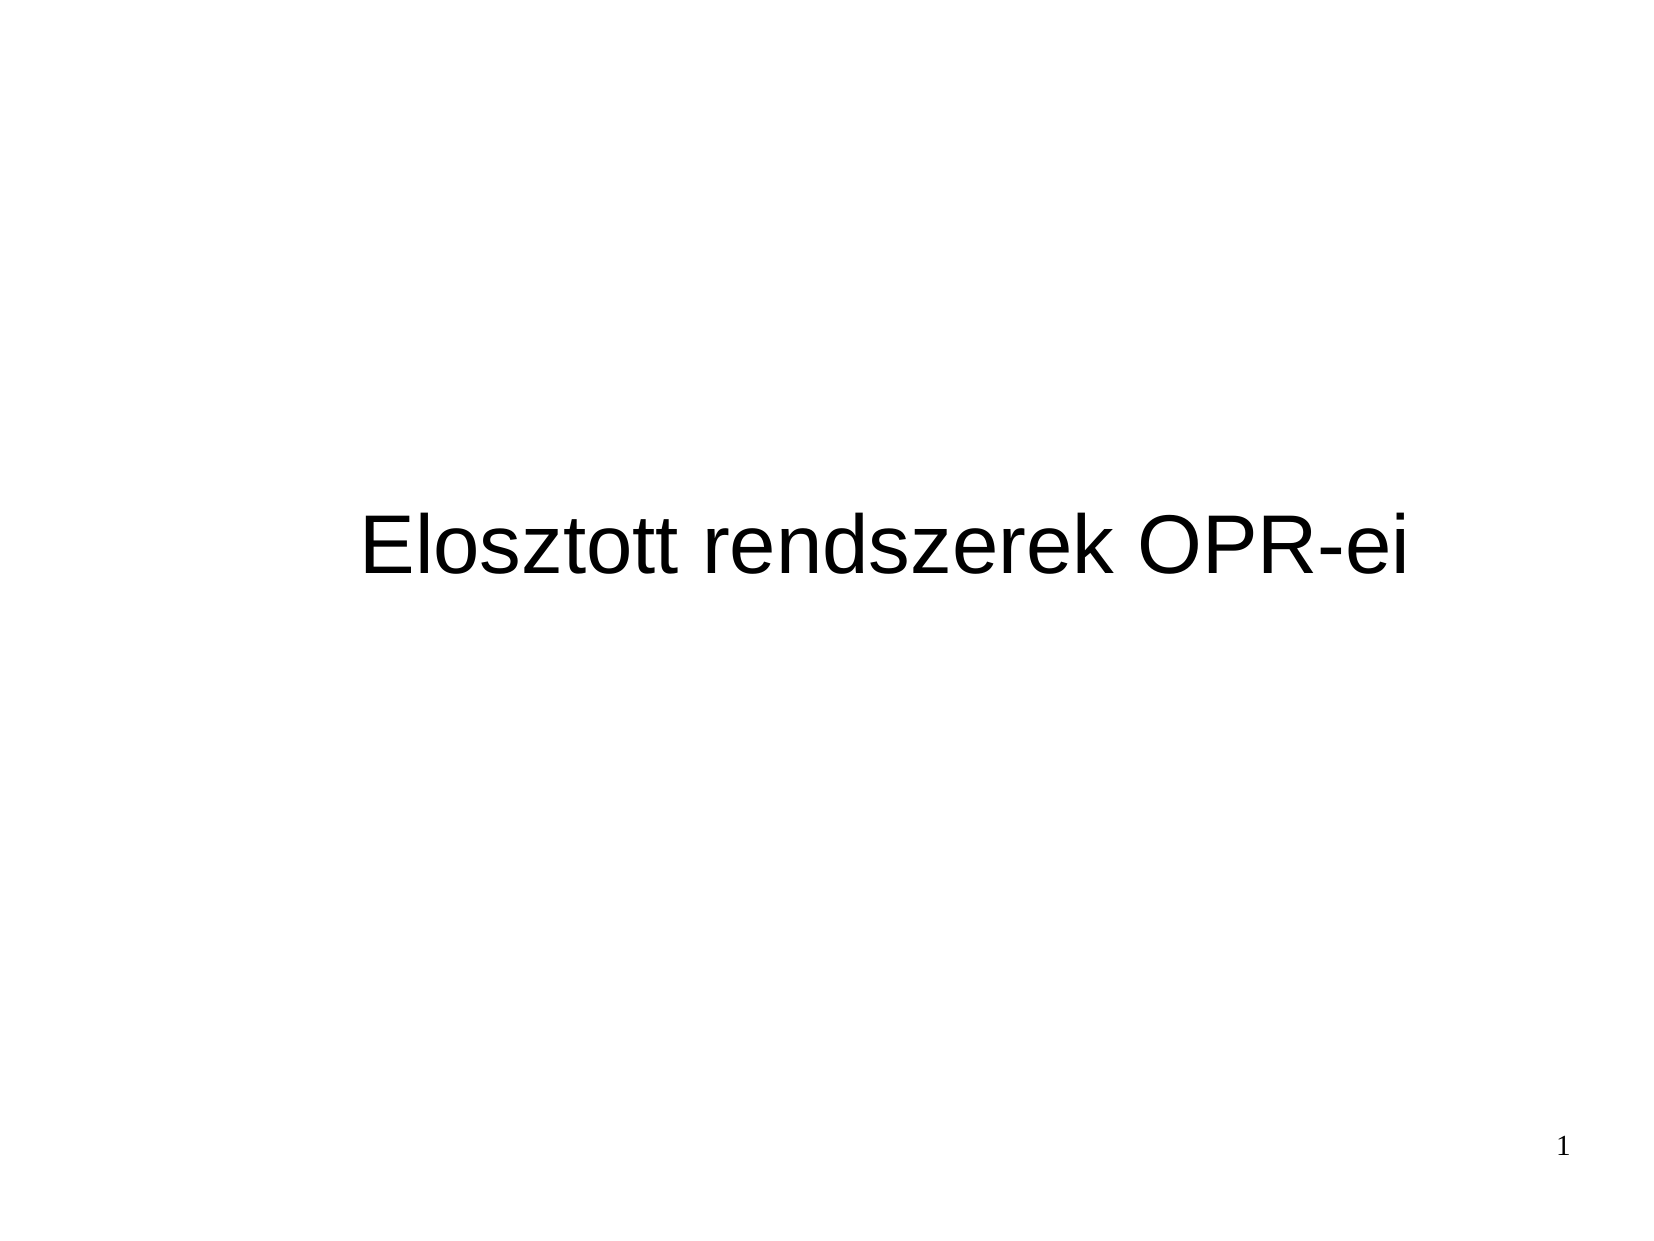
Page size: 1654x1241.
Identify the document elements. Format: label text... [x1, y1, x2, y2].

subtitle Elosztott rendszerek OPR-ei [306, 482, 1465, 660]
